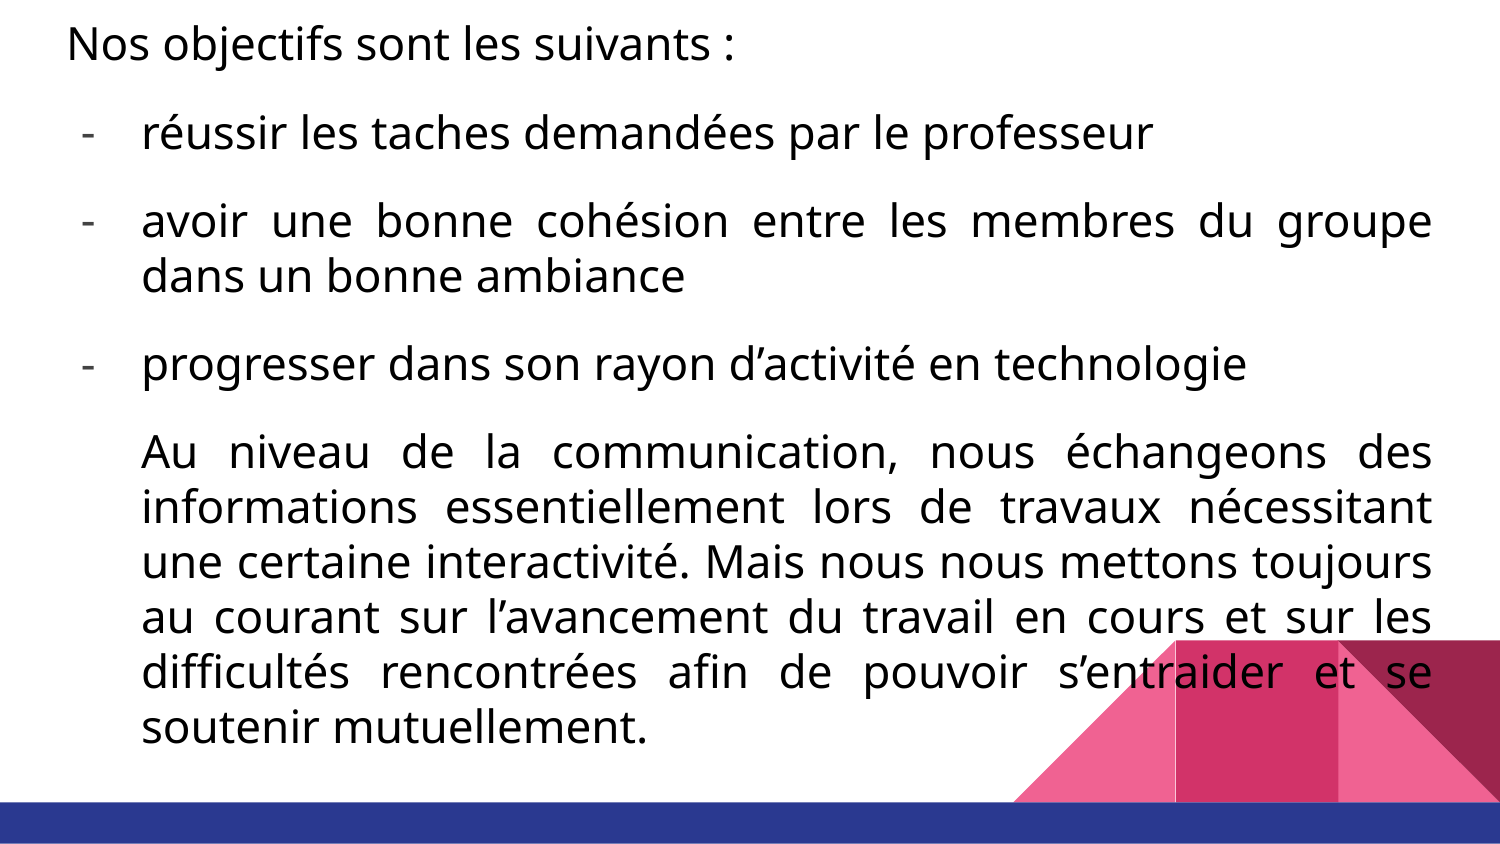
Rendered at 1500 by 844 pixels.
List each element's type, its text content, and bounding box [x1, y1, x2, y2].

list Nos objectifs sont les suivants : réussir les taches demandées par le professeur avoir une bonne cohésion entre les membres du groupe dans un bonne ambiance progresser dans son rayon d’activité en technologie Au niveau de la communication, nous échangeons des informations essentiellement lors de travaux nécessitant une certaine interactivité. Mais nous nous mettons toujours au courant sur l’avancement du travail en cours et sur les difficultés rencontrées afin de pouvoir s’entraider et se soutenir mutuellement. [51, 0, 1449, 750]
